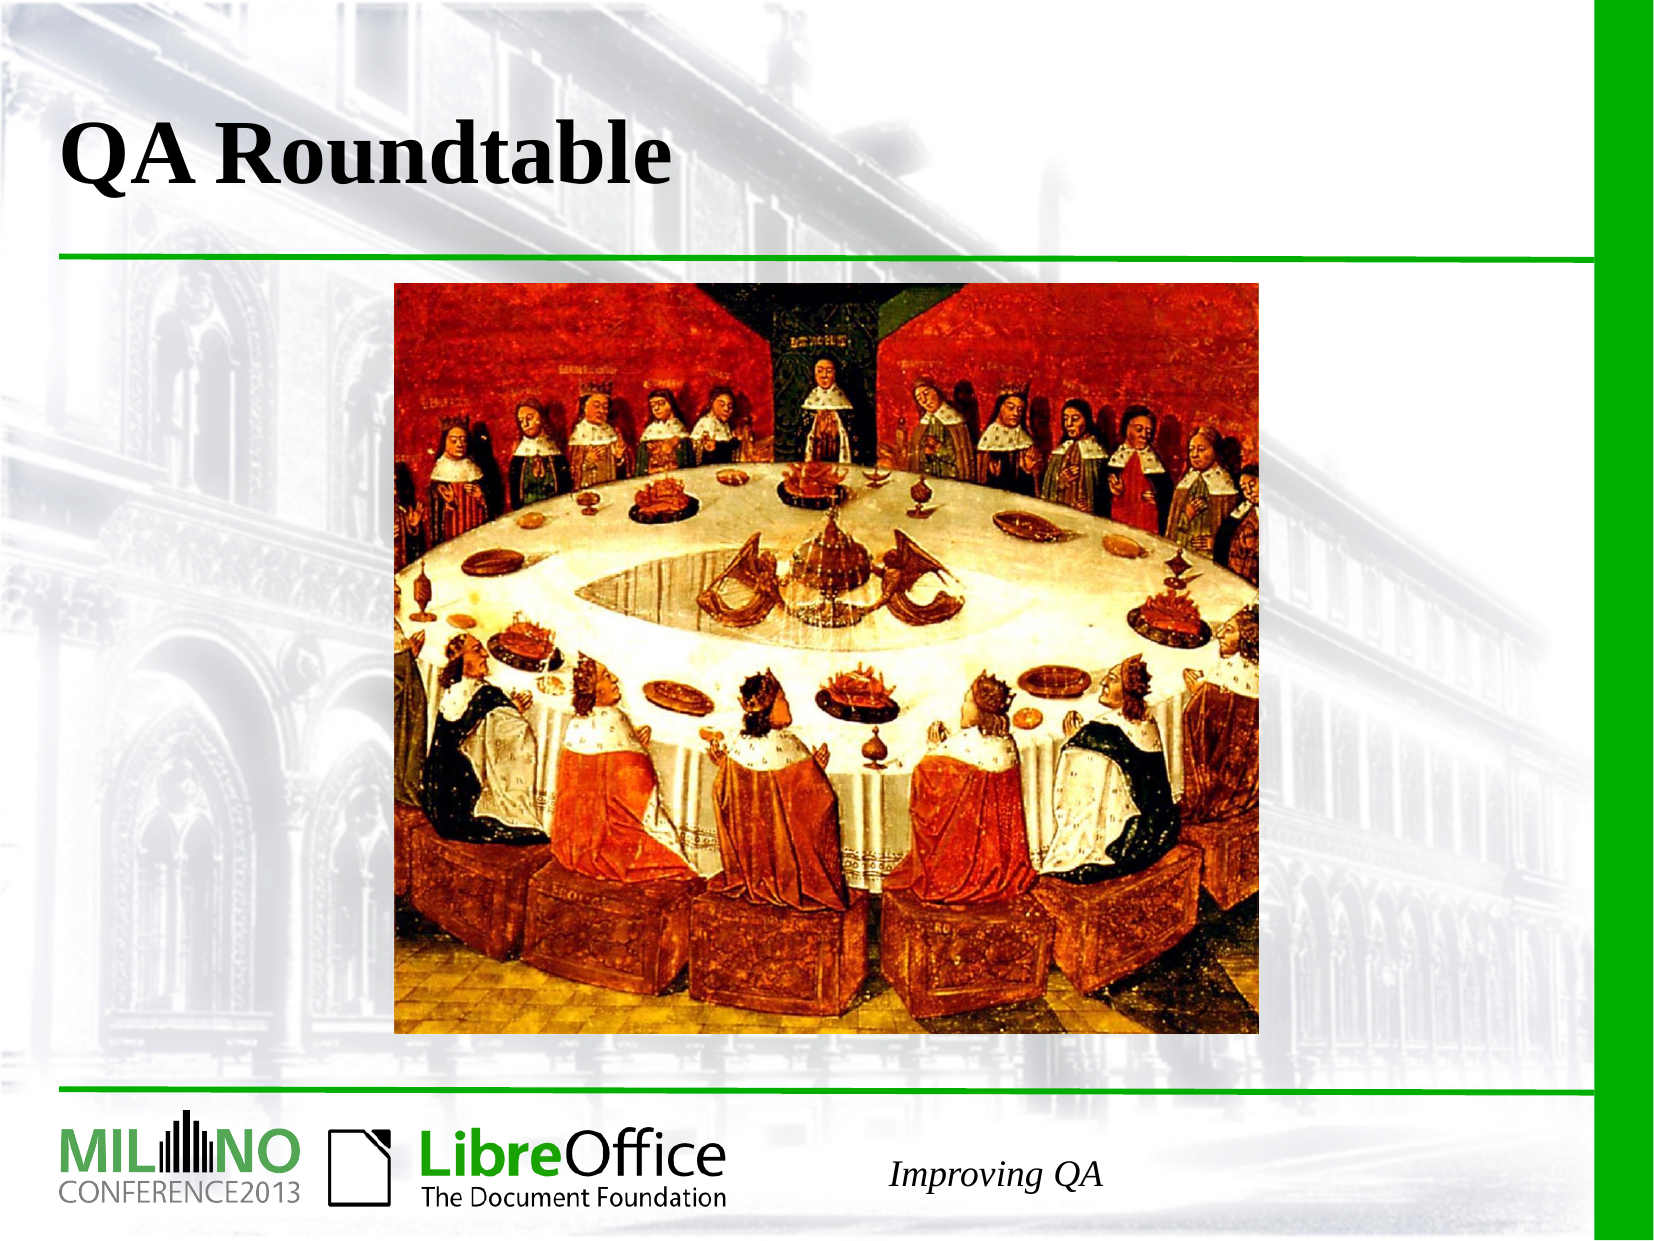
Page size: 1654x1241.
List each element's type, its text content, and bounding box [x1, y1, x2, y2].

title QA Roundtable [59, 49, 1548, 257]
picture [0, 1, 1594, 1241]
